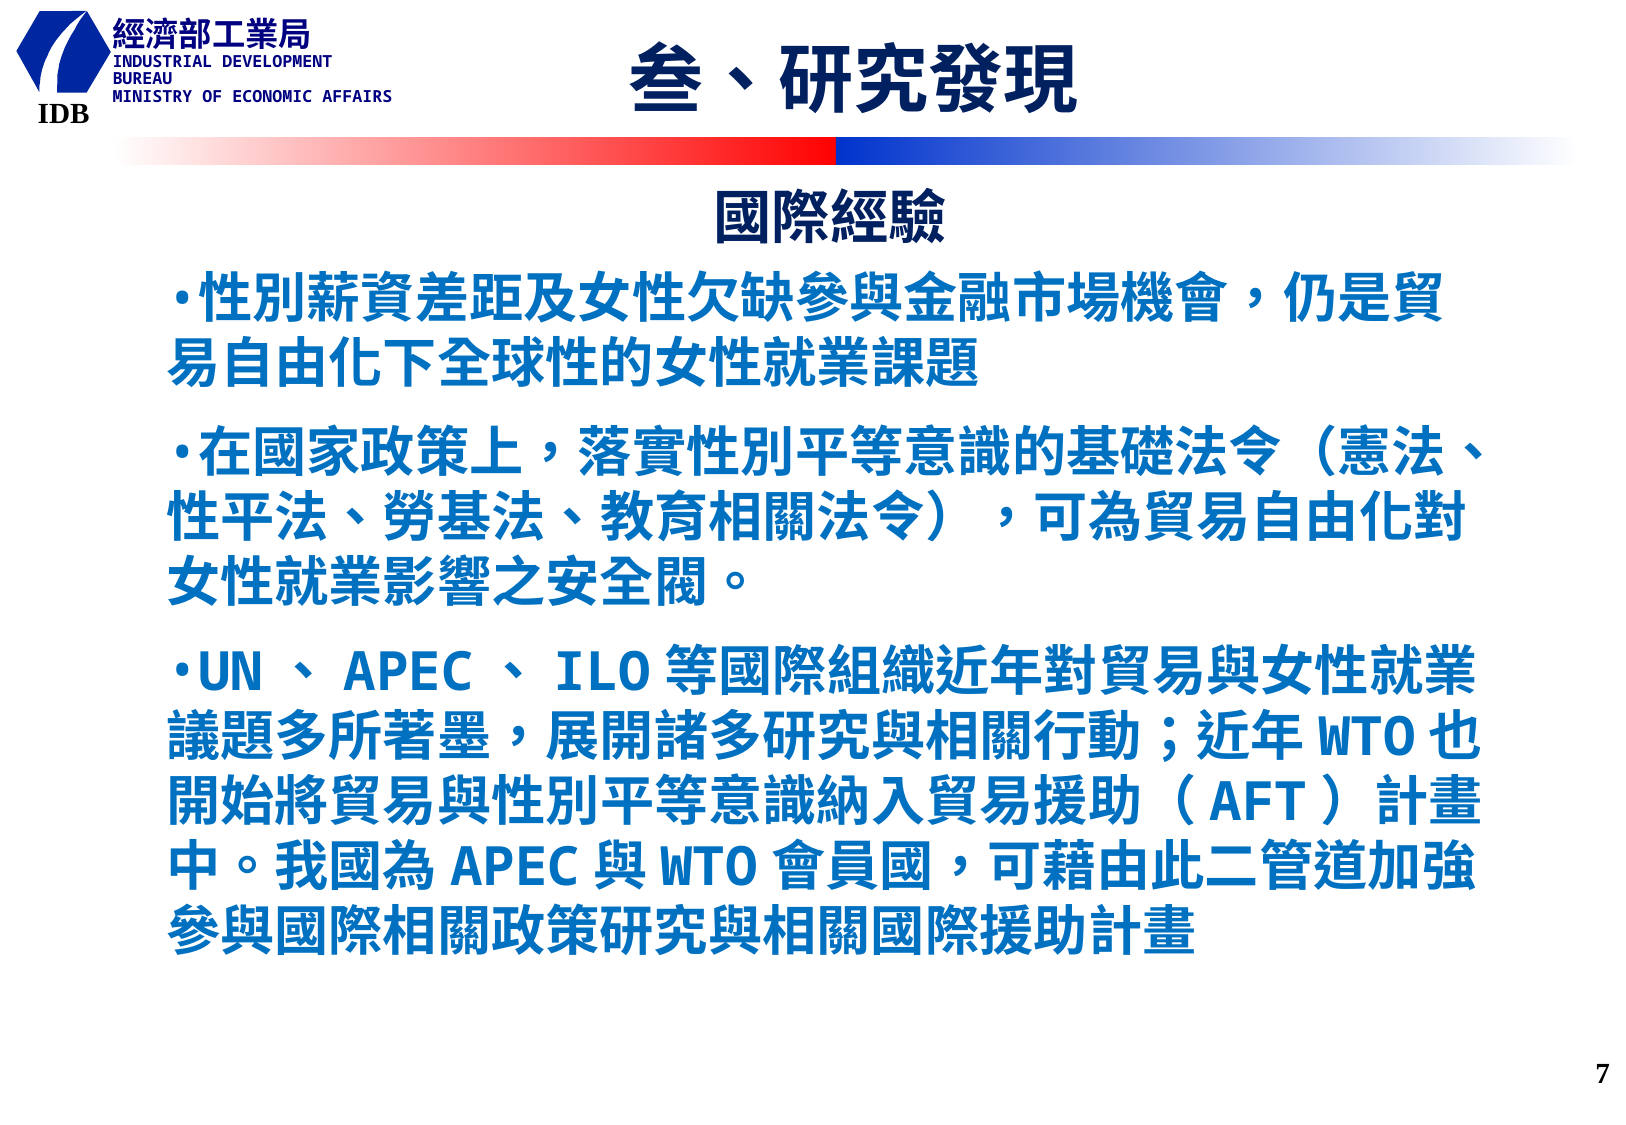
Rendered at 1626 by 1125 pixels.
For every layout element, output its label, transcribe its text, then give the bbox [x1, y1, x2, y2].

list 國際經驗 性別薪資差距及女性欠缺參與金融市場機會，仍是貿易自由化下全球性的女性就業課題 在國家政策上，落實性別平等意識的基礎法令（憲法、性平法、勞基法、教育相關法令），可為貿易自由化對女性就業影響之安全閥。 UN、APEC、ILO等國際組織近年對貿易與女性就業議題多所著墨，展開諸多研究與相關行動；近年WTO也開始將貿易與性別平等意識納入貿易援助（AFT）計畫中。我國為APEC與WTO會員國，可藉由此二管道加強參與國際相關政策研究與相關國際援助計畫 [151, 172, 1510, 1083]
text_box <編號> [1245, 1046, 1626, 1125]
text_box 叁、研究發現 [174, 31, 1534, 122]
